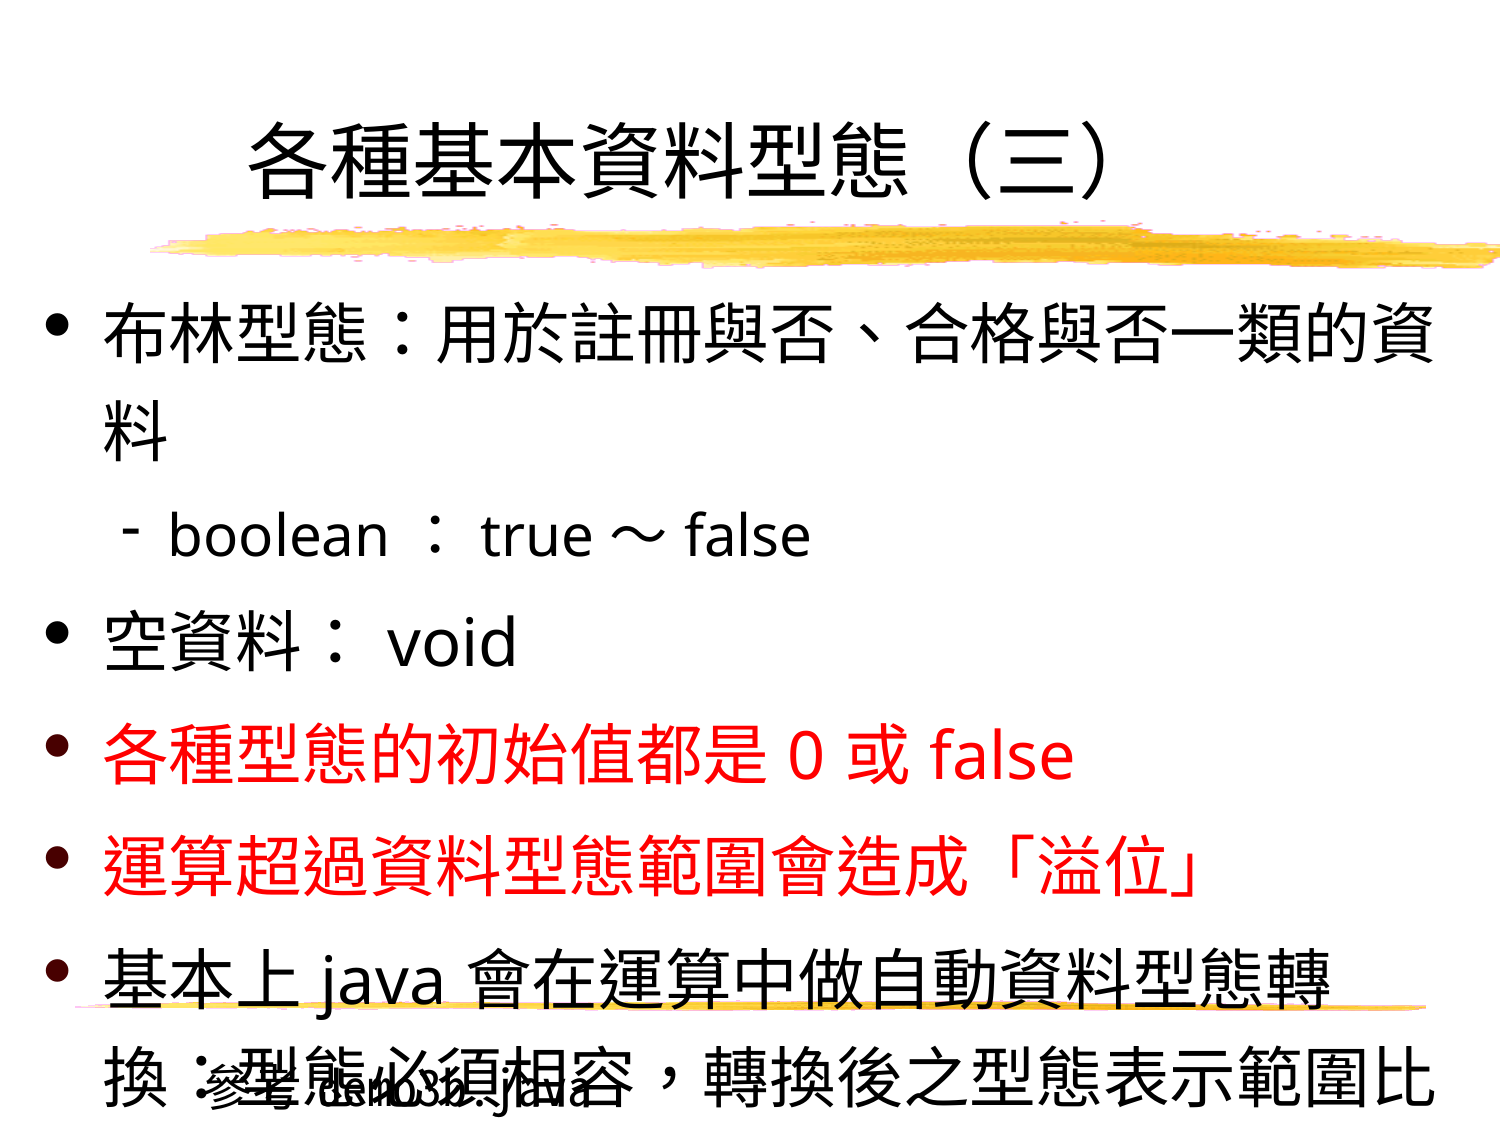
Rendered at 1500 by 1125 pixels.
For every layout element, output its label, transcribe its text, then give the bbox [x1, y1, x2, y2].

title 各種基本資料型態（三） [66, 20, 1342, 225]
text_box 參考demo3b.java [202, 1043, 889, 1104]
list 布林型態：用於註冊與否、合格與否一類的資料 boolean：true～false 空資料：void 各種型態的初始值都是0或false 運算超過資料型態範圍會造成「溢位」 基本上java會在運算中做自動資料型態轉換：型態必須相容，轉換後之型態表示範圍比以前大 [31, 272, 1466, 1119]
picture [150, 215, 1500, 279]
